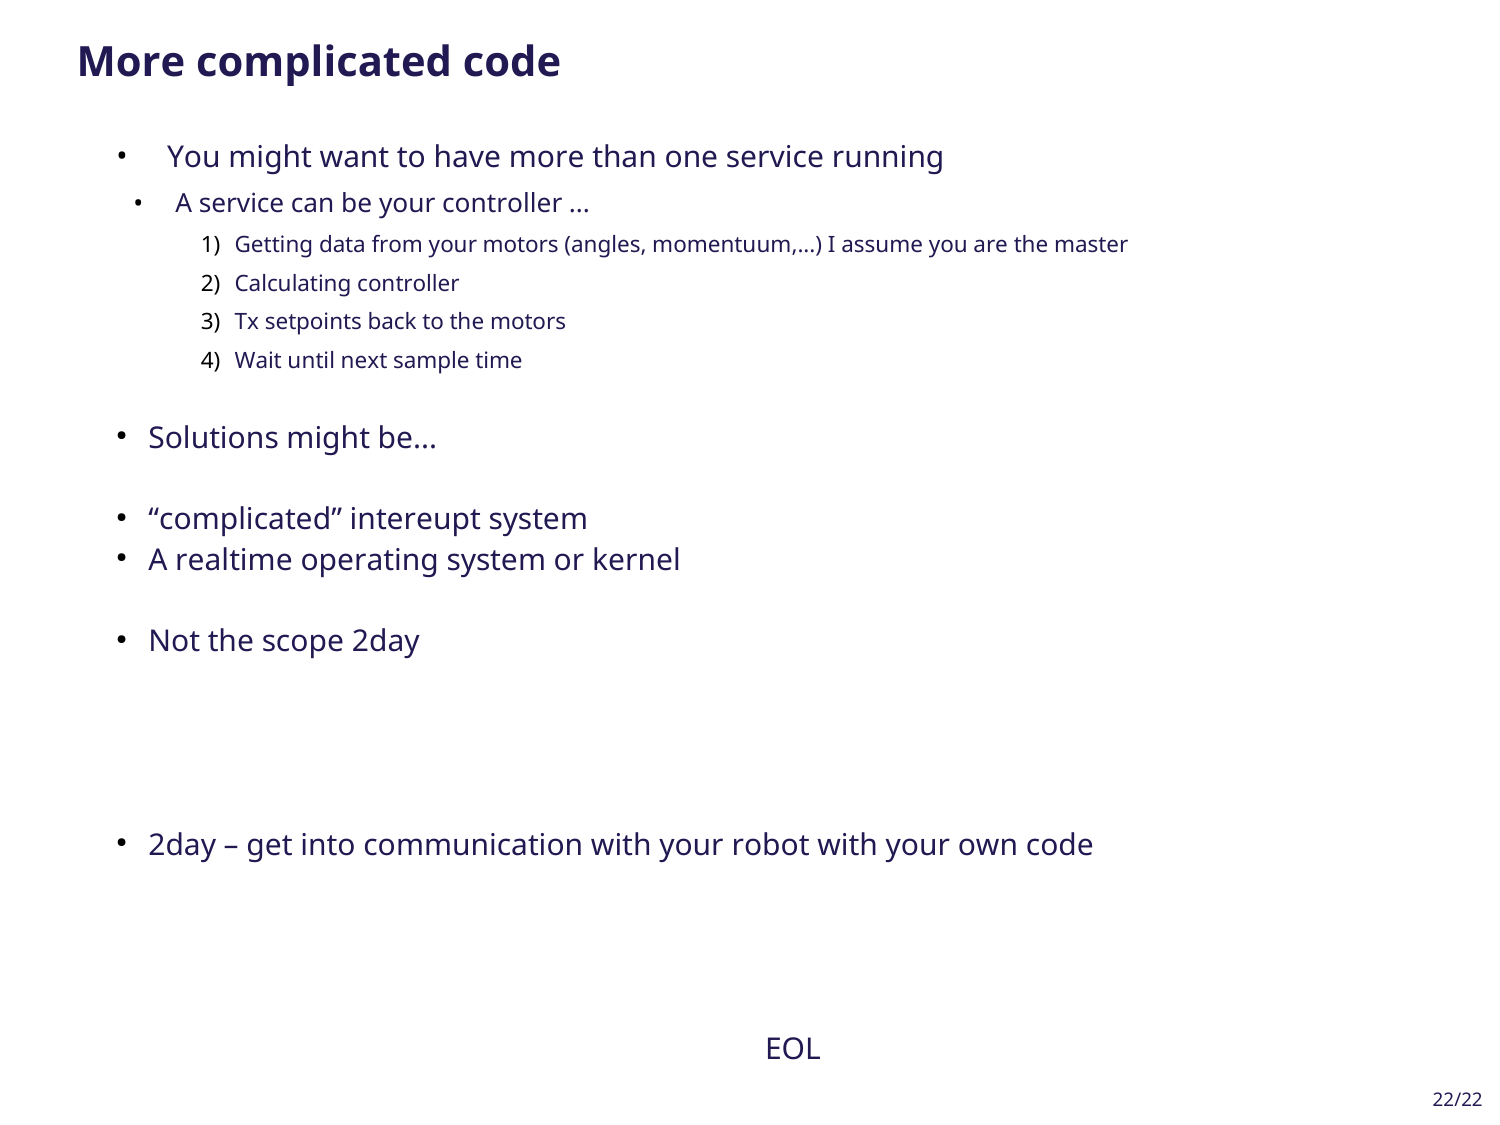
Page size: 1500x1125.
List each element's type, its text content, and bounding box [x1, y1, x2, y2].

title More complicated code [61, 28, 1441, 92]
list You might want to have more than one service running A service can be your controller ... Getting data from your motors (angles, momentuum,...) I assume you are the master Calculating controller Tx setpoints back to the motors Wait until next sample time Solutions might be... “complicated” intereupt system A realtime operating system or kernel Not the scope 2day 2day – get into communication with your robot with your own code EOL [60, 135, 1482, 1081]
